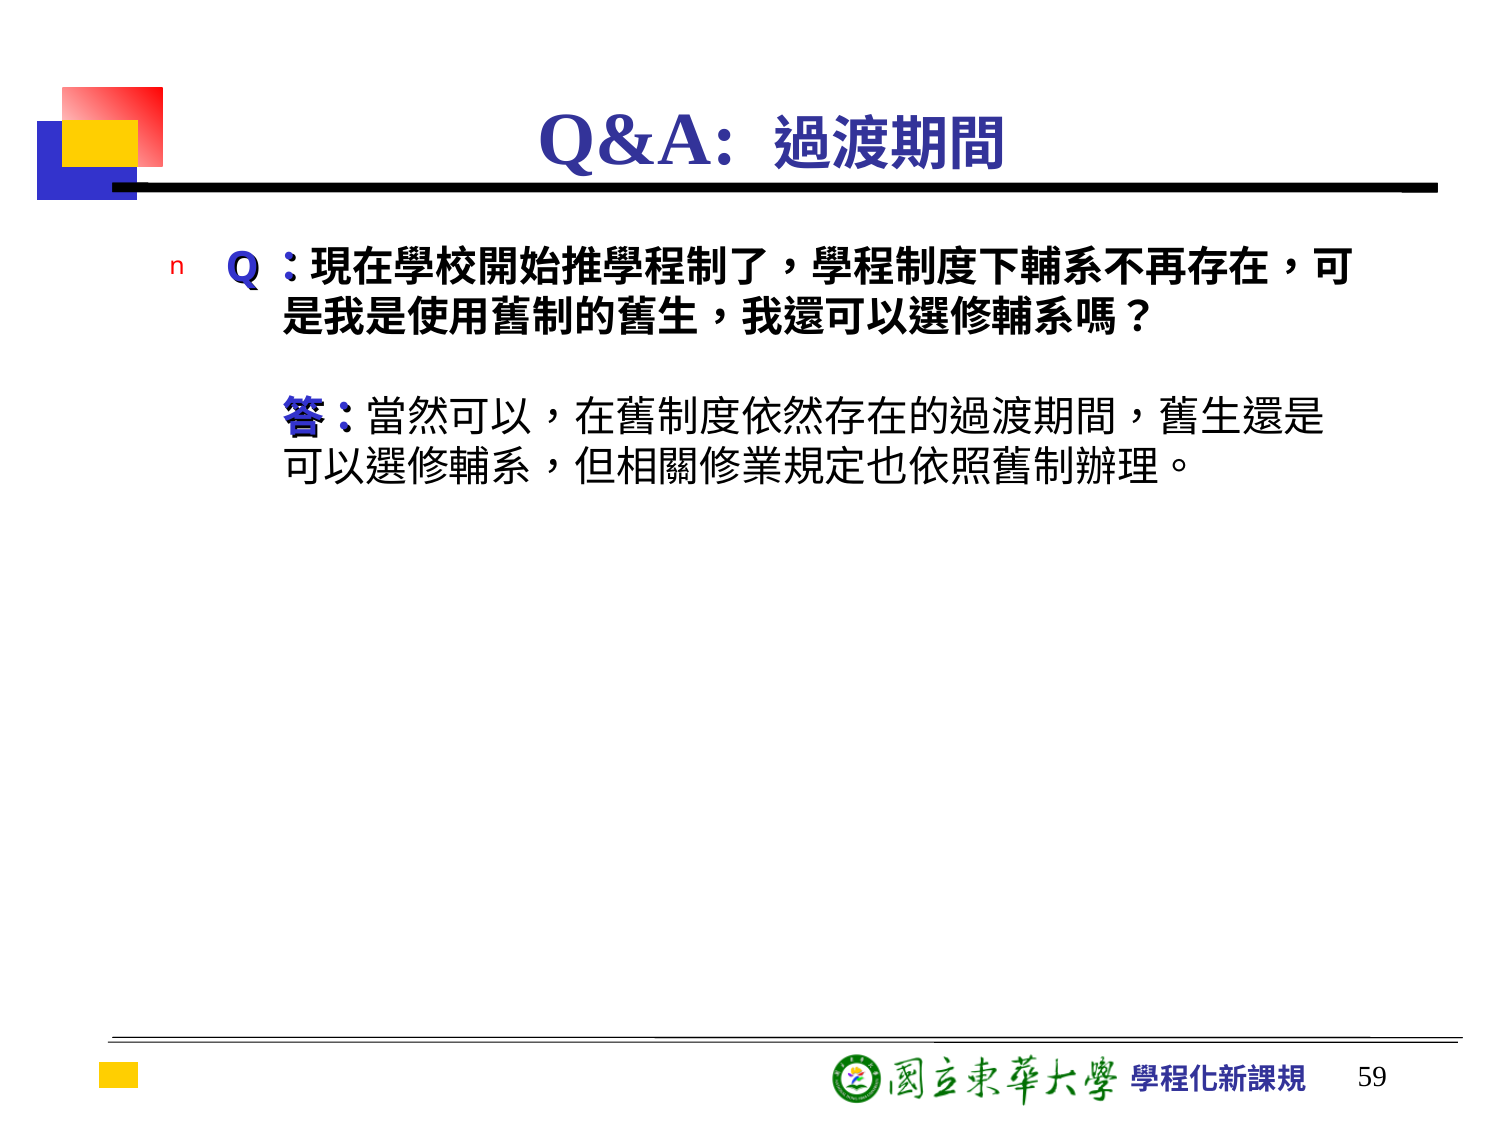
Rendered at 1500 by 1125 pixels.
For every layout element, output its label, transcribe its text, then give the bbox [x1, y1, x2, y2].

title Q&A: 過渡期間 [174, 75, 1369, 188]
text_box 59 [1342, 1050, 1468, 1101]
list Q：現在學校開始推學程制了，學程制度下輔系不再存在，可是我是使用舊制的舊生，我還可以選修輔系嗎？ 答：當然可以，在舊制度依然存在的過渡期間，舊生還是可以選修輔系，但相關修業規定也依照舊制辦理。 [154, 232, 1377, 1058]
